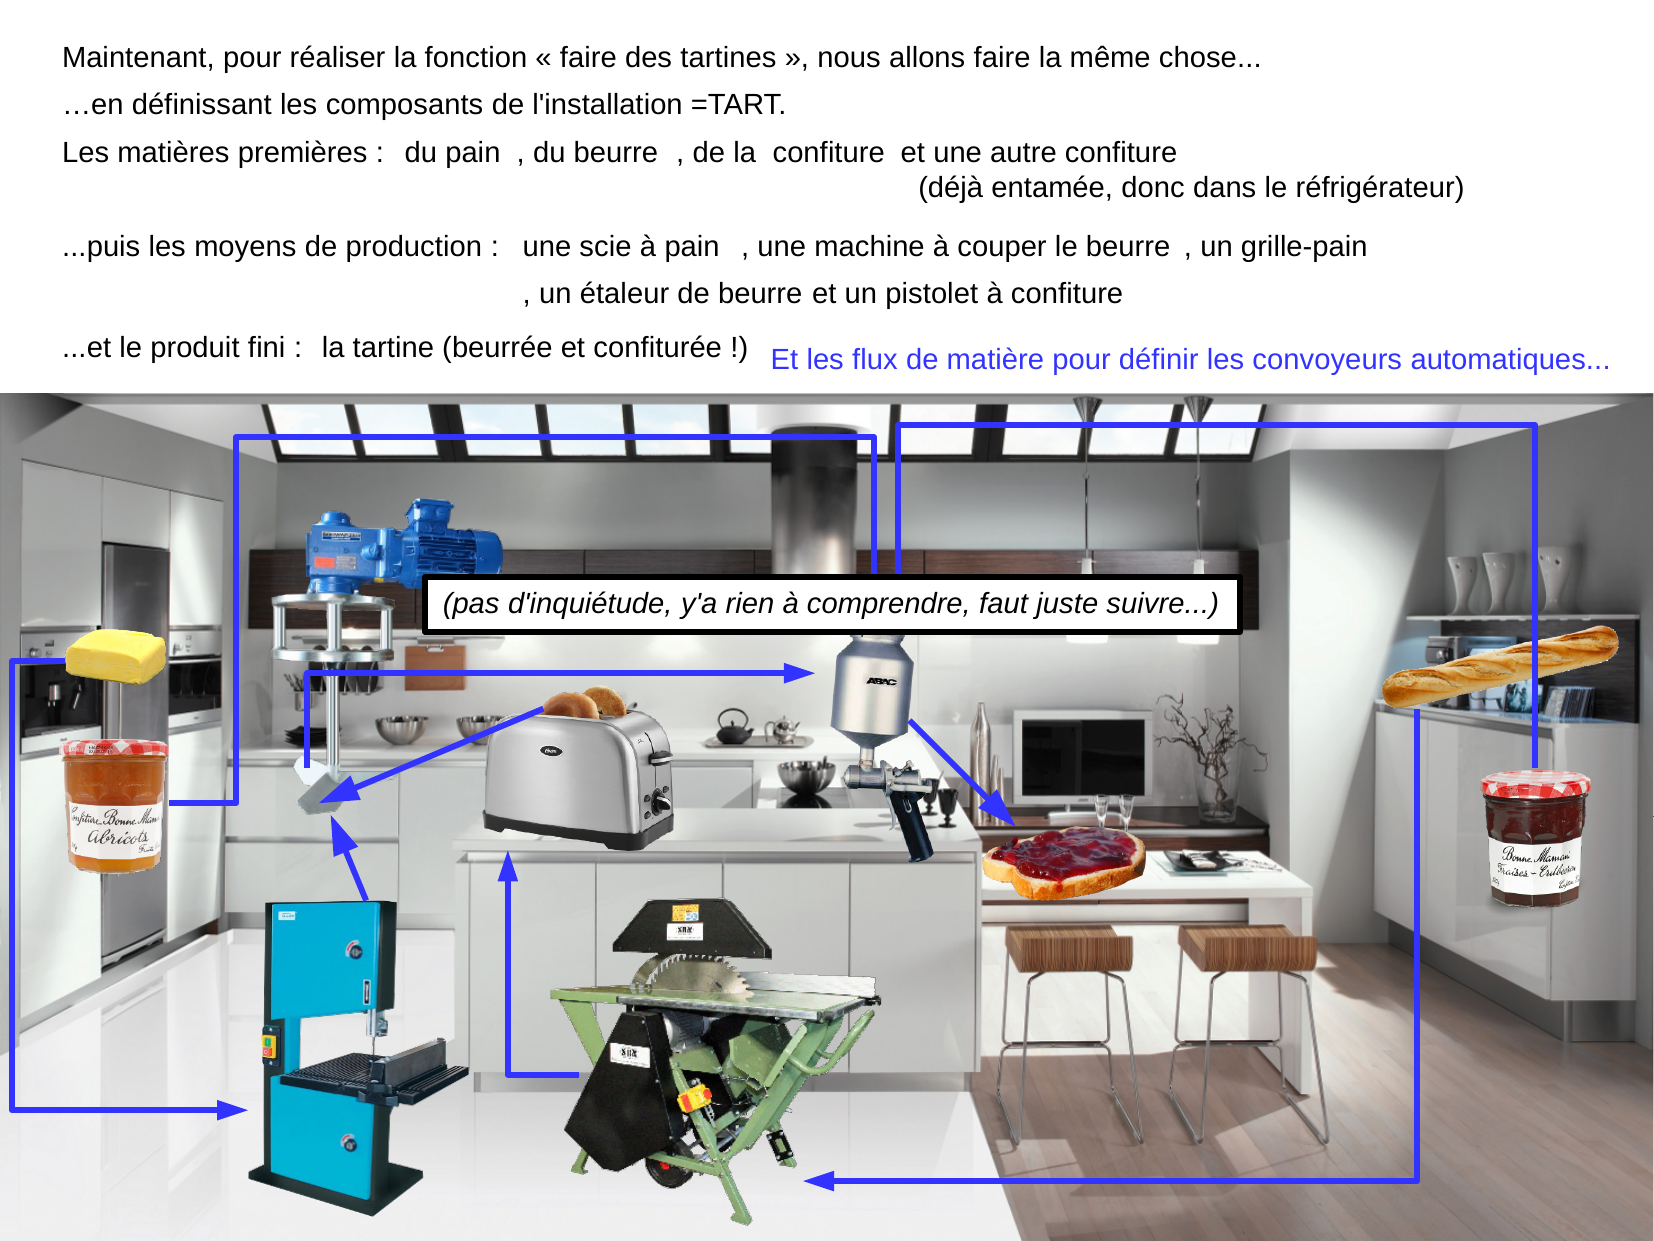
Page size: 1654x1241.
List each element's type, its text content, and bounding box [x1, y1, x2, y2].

text_box ...et le produit fini : [47, 323, 307, 373]
text_box , de la confiture [661, 128, 885, 176]
text_box , un grille-pain [1169, 222, 1648, 273]
text_box ...puis les moyens de production : [47, 222, 507, 273]
text_box et une autre confiture [885, 128, 1217, 176]
text_box Les matières premières : [47, 128, 389, 178]
text_box , une machine à couper le beurre [726, 222, 1169, 270]
picture [0, 393, 1654, 1241]
text_box (déjà entamée, donc dans le réfrigérateur) [903, 163, 1501, 212]
text_box une scie à pain [507, 222, 726, 269]
text_box (pas d'inquiétude, y'a rien à comprendre, faut juste suivre...) [425, 576, 1241, 632]
text_box Et les flux de matière pour définir les convoyeurs automatiques... [755, 335, 1654, 386]
text_box et un pistolet à confiture [797, 270, 1193, 320]
text_box la tartine (beurrée et confiturée !) [307, 323, 827, 373]
text_box , du beurre [501, 128, 661, 176]
text_box …en définissant les composants de l'installation =TART. [47, 80, 1619, 131]
text_box Maintenant, pour réaliser la fonction « faire des tartines », nous allons faire la même chose... [47, 33, 1619, 80]
text_box , un étaleur de beurre [507, 269, 827, 320]
text_box du pain [389, 128, 520, 178]
